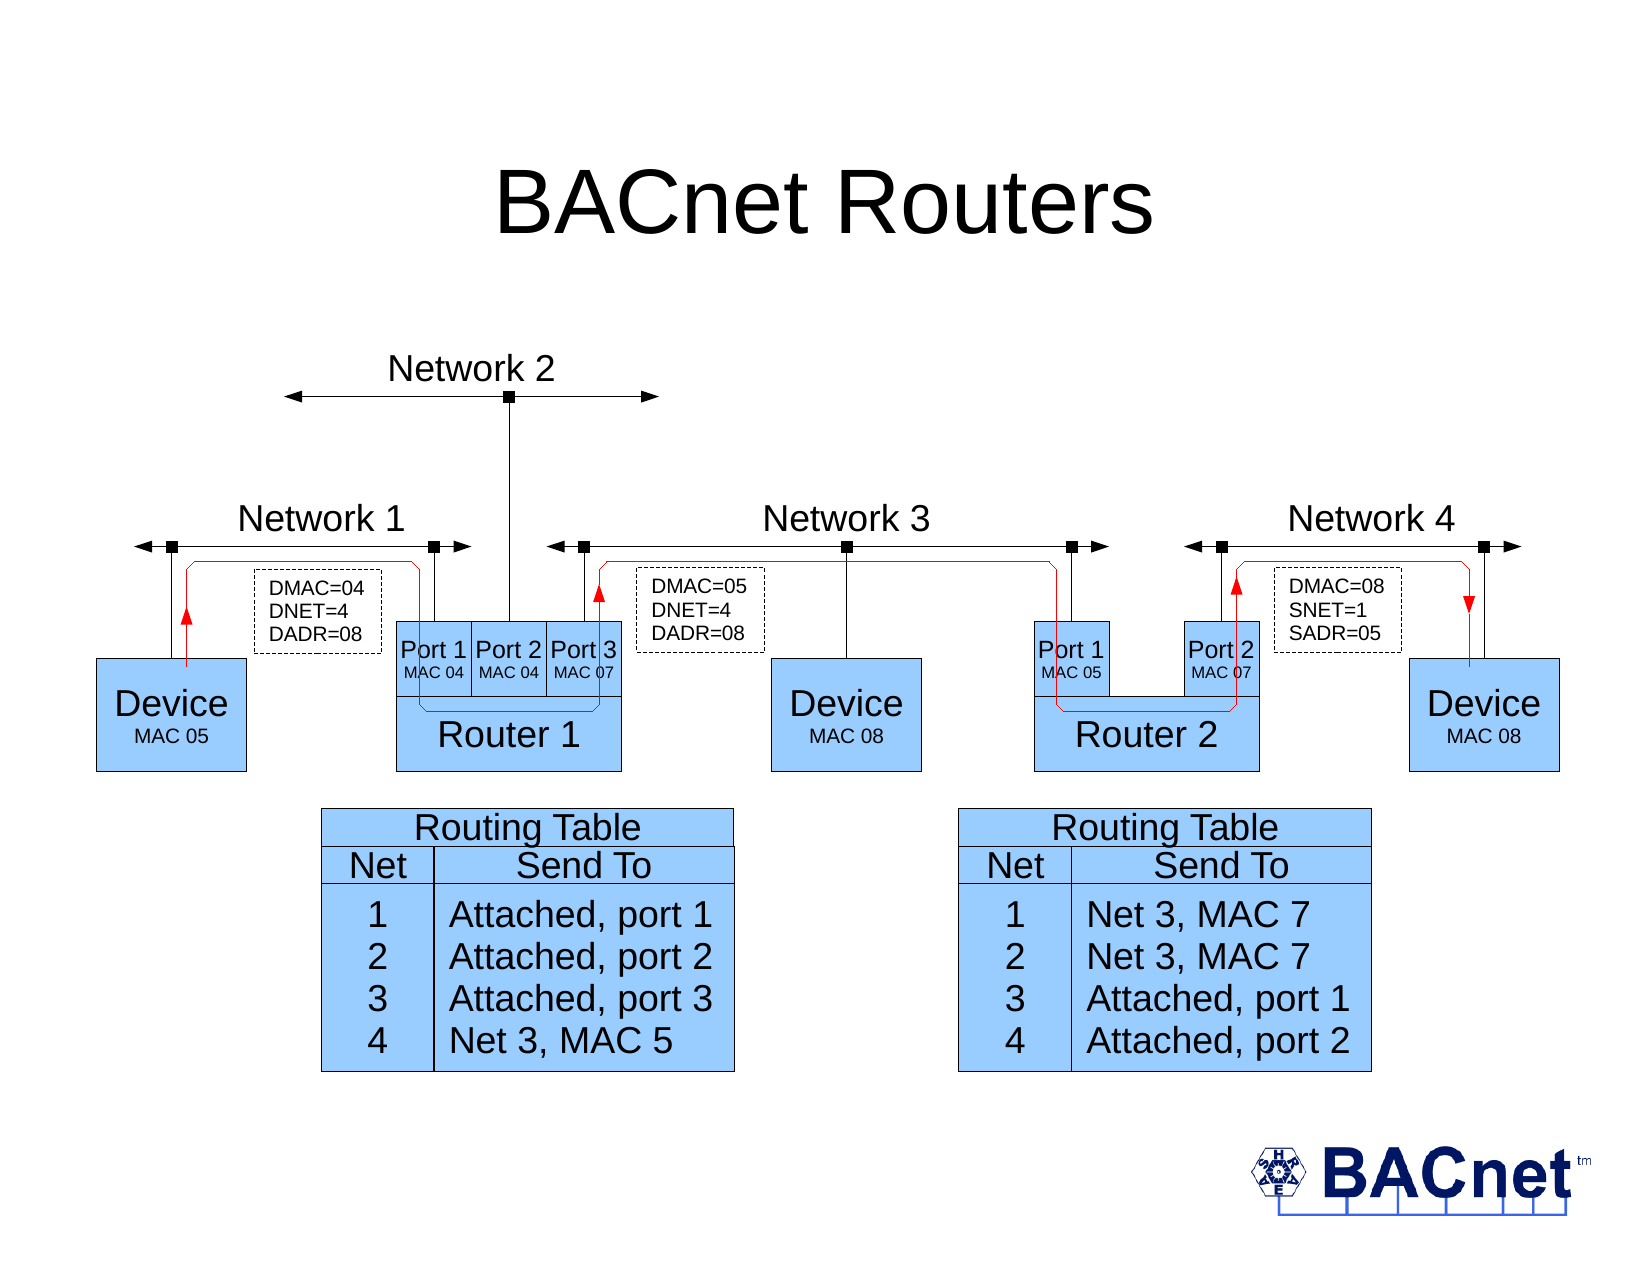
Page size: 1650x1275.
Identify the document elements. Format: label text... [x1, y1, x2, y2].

text_box DMAC=08 SNET=1 SADR=05 [1274, 567, 1402, 653]
text_box Network 2 [359, 339, 585, 397]
text_box DMAC=05 DNET=4 DADR=08 [636, 567, 765, 653]
text_box Port 2 MAC 07 [1184, 621, 1236, 697]
text_box Send To [1071, 847, 1372, 883]
text_box DMAC=04 DNET=4 DADR=08 [254, 569, 382, 654]
text_box Port 1 MAC 04 [396, 621, 419, 697]
text_box Port 2 MAC 04 [471, 621, 546, 697]
text_box Router 2 [1034, 696, 1260, 772]
text_box Network 1 [209, 489, 435, 547]
text_box Network 3 [734, 489, 960, 547]
picture [1251, 1146, 1591, 1216]
text_box Device MAC 05 [96, 658, 247, 772]
text_box 1 2 3 4 [321, 883, 434, 1072]
text_box Device MAC 08 [1409, 658, 1560, 772]
text_box Port 1 MAC 05 [1034, 621, 1056, 697]
text_box Router 1 [396, 697, 622, 772]
text_box Port 3 MAC 07 [600, 621, 622, 697]
text_box Device MAC 08 [771, 658, 922, 772]
text_box Routing Table [321, 808, 734, 847]
title BACnet Routers [135, 105, 1515, 299]
text_box Port 1 MAC 04 [420, 621, 471, 697]
text_box Port 3 MAC 07 [546, 621, 599, 697]
text_box Net [321, 847, 434, 883]
text_box Net 3, MAC 7 Net 3, MAC 7 Attached, port 1 Attached, port 2 [1071, 883, 1372, 1072]
text_box Network 4 [1259, 489, 1485, 547]
text_box Port 1 MAC 05 [1057, 621, 1110, 697]
text_box Net [958, 847, 1071, 883]
text_box Attached, port 1 Attached, port 2 Attached, port 3 Net 3, MAC 5 [434, 883, 735, 1072]
text_box Routing Table [958, 808, 1372, 847]
text_box 1 2 3 4 [958, 883, 1071, 1072]
text_box Send To [434, 846, 735, 883]
text_box Port 2 MAC 07 [1237, 621, 1260, 697]
